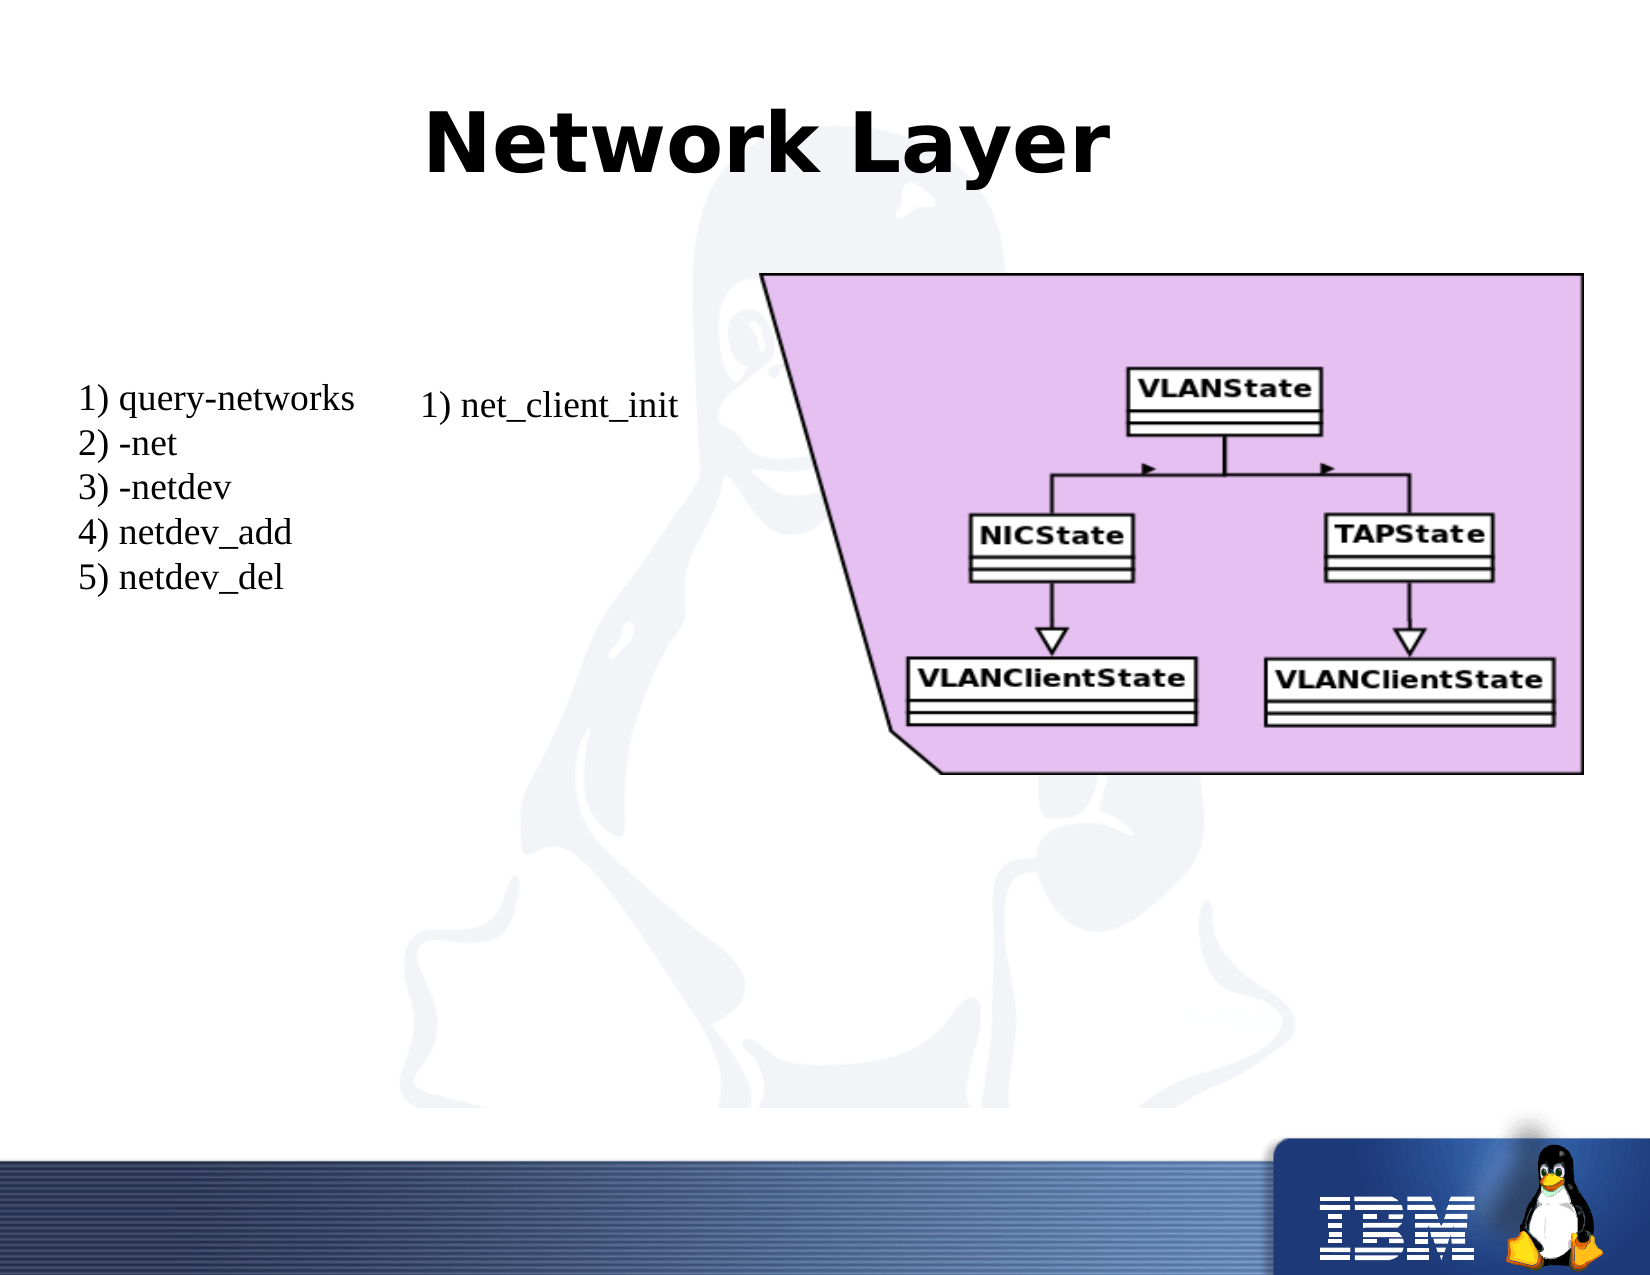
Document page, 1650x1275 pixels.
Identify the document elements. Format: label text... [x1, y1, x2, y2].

title Network Layer [76, 76, 1457, 211]
text_box 1) net_client_init [419, 380, 680, 424]
text_box query-networks -net -netdev netdev_add netdev_del [78, 373, 354, 595]
picture [759, 273, 1584, 775]
